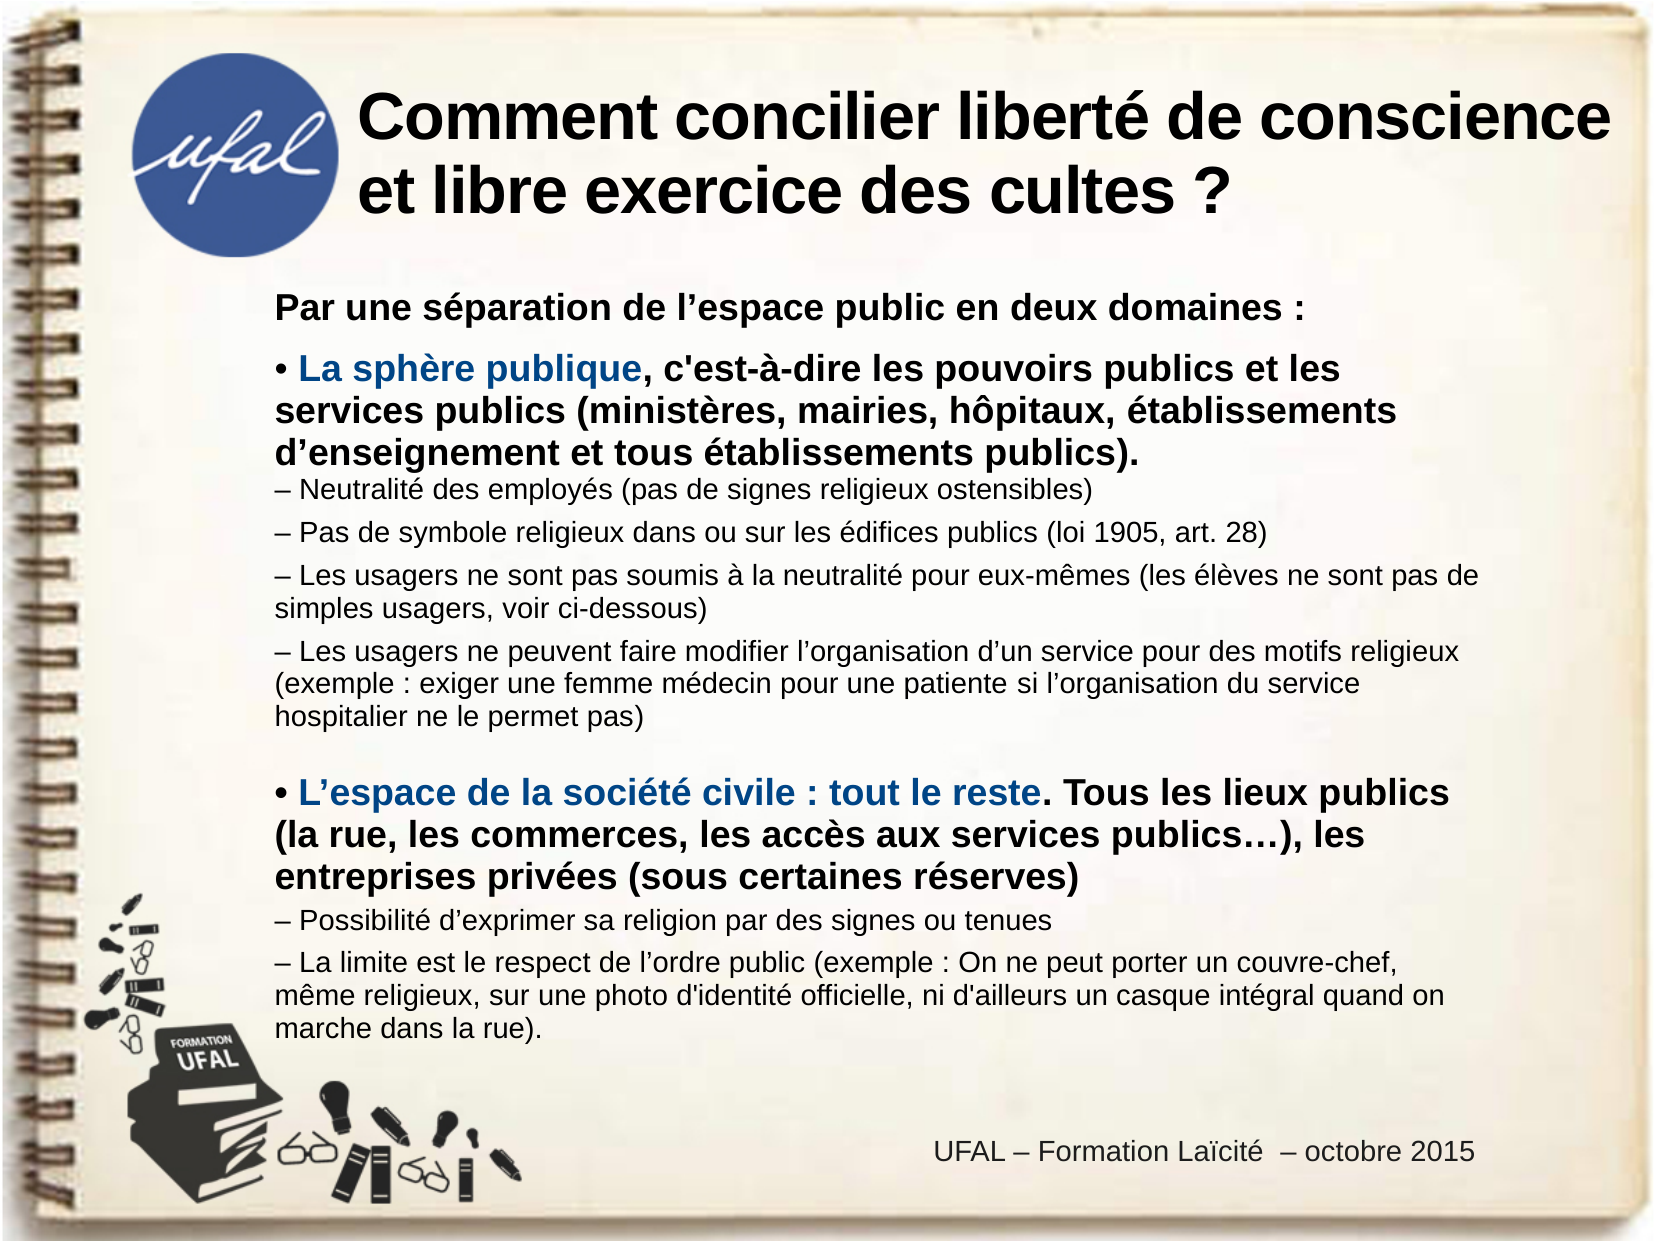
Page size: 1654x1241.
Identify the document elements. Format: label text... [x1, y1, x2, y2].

picture [0, 1, 1654, 1241]
text_box UFAL – Formation Laïcité – octobre 2015 [826, 1133, 1583, 1170]
text_box Comment concilier liberté de conscience et libre exercice des cultes ? [342, 58, 1654, 249]
text_box Par une séparation de l’espace public en deux domaines : • La sphère publique, c'est-à-dire les pouvoirs publics et les services publics (ministères, mairies, hôpitaux, établissements d’enseignement et tous établissements publics). – Neutralité des employés (pas de signes religieux ostensibles) – Pas de symbole religieux dans ou sur les édifices publics (loi 1905, art. 28) – Les usagers ne sont pas soumis à la neutralité pour eux-mêmes (les élèves ne sont pas de simples usagers, voir ci-dessous) – Les usagers ne peuvent faire modifier l’organisation d’un service pour des motifs religieux (exemple : exiger une femme médecin pour une patiente si l’organisation du service hospitalier ne le permet pas) • L’espace de la société civile : tout le reste. Tous les lieux publics (la rue, les commerces, les accès aux services publics…), les entreprises privées (sous certaines réserves) – Possibilité d’exprimer sa religion par des signes ou tenues – La limite est le respect de l’ordre public (exemple : On ne peut porter un couvre-chef, même religieux, sur une photo d'identité officielle, ni d'ailleurs un casque intégral quand on marche dans la rue). [259, 278, 1501, 1053]
